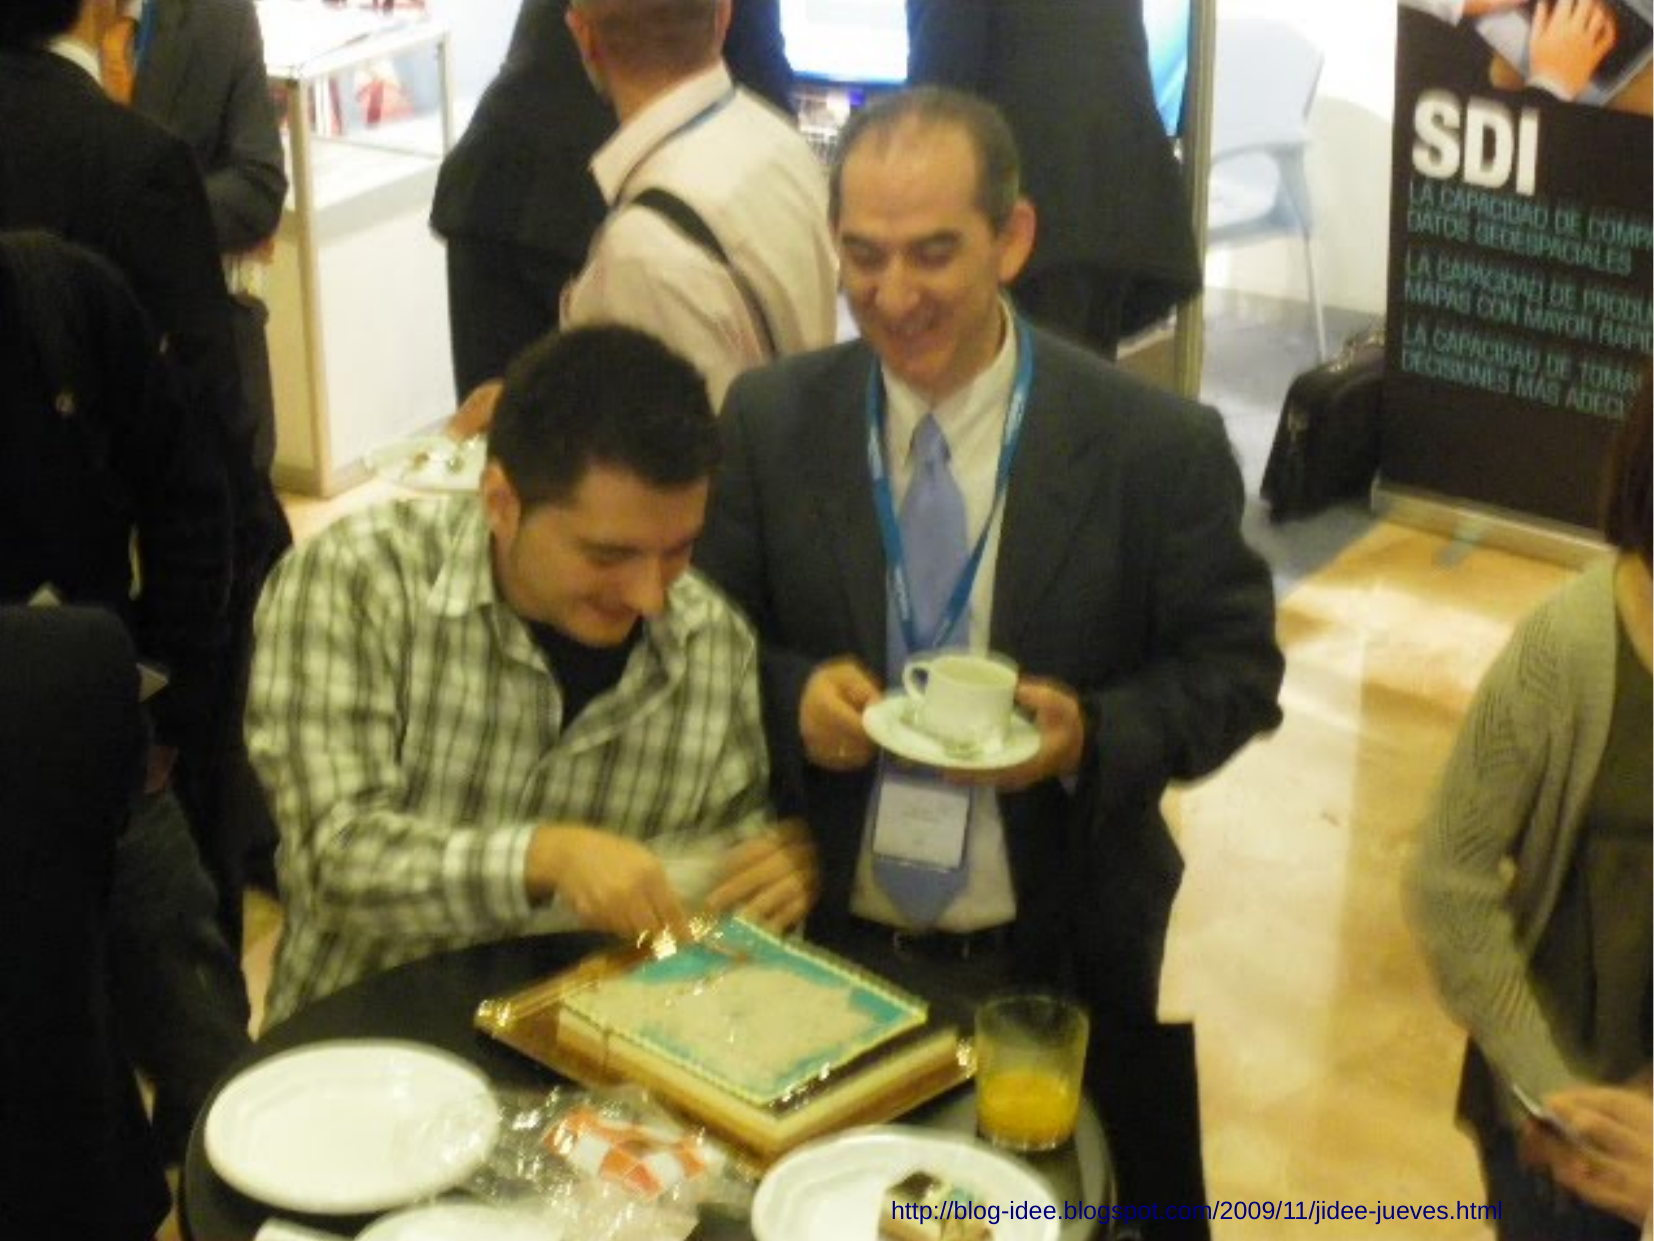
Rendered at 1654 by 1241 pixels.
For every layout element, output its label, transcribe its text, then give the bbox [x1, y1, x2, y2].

text_box http://blog-idee.blogspot.com/2009/11/jidee-jueves.html [825, 1162, 1571, 1241]
picture [0, 0, 1654, 1241]
